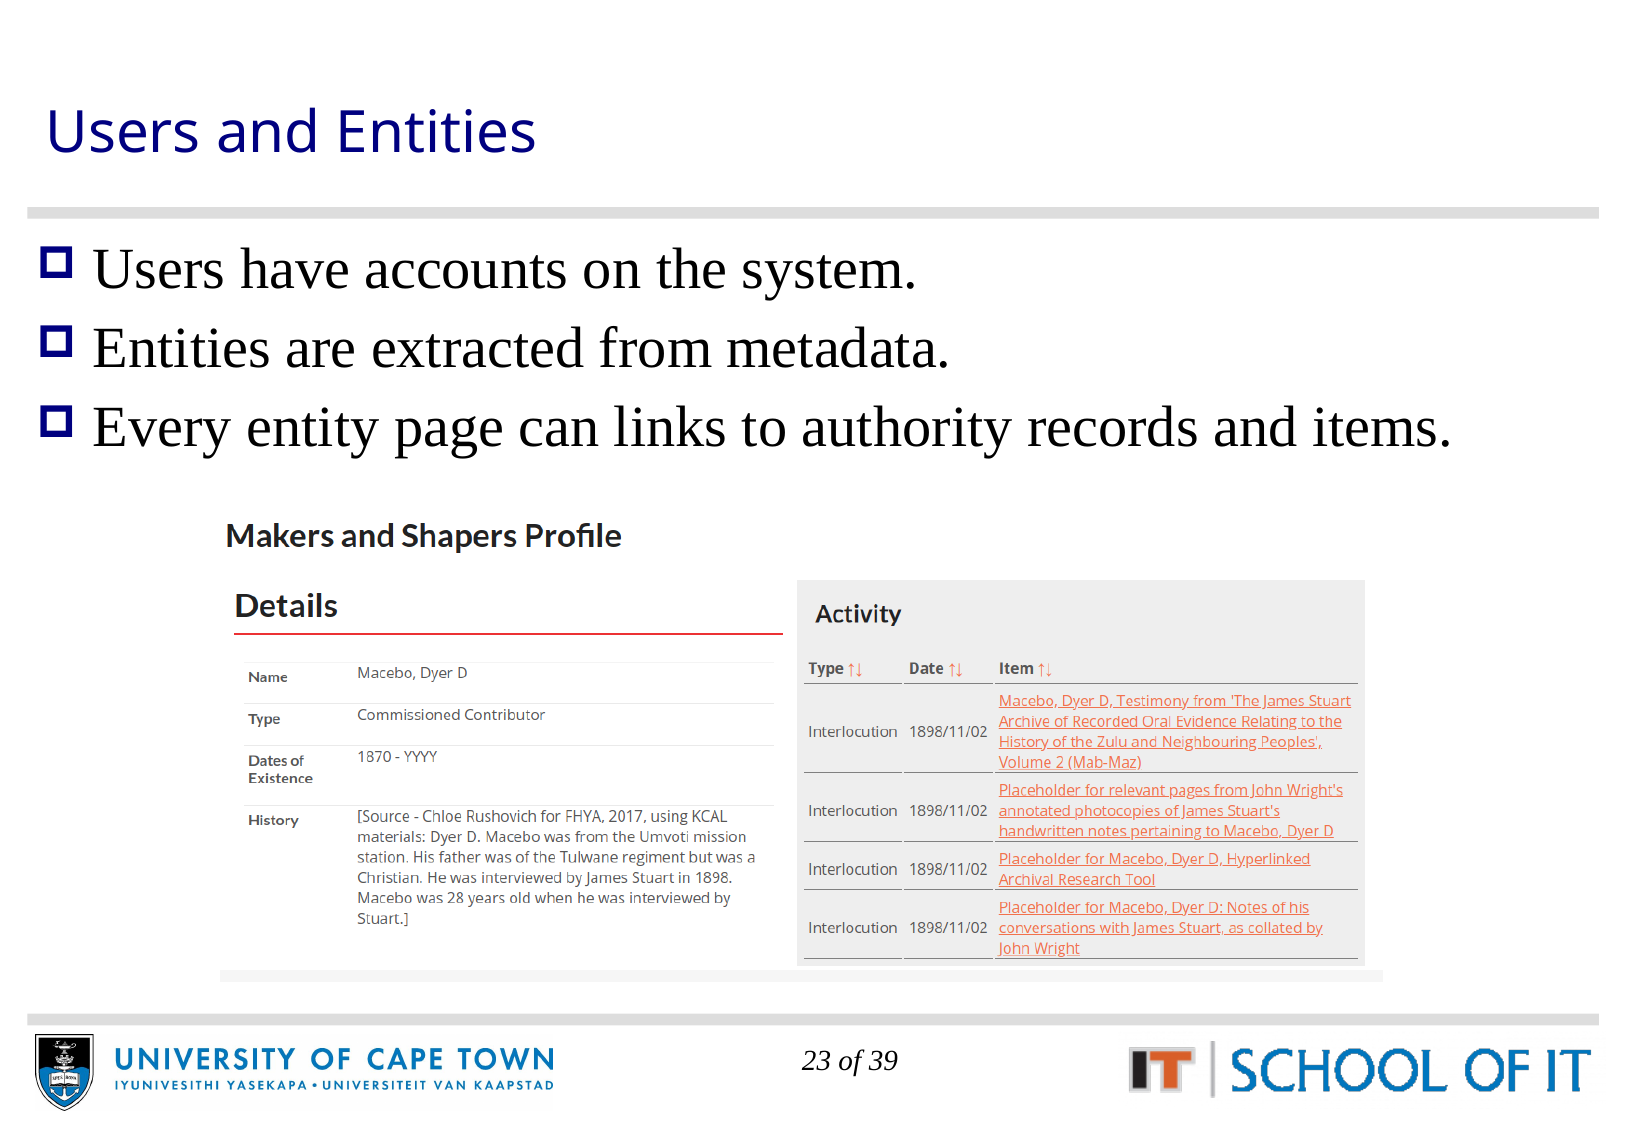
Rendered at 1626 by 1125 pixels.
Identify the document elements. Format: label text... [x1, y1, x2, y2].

picture [220, 490, 1383, 982]
title Users and Entities [45, 66, 1583, 194]
picture [35, 1034, 553, 1111]
picture [1118, 1030, 1606, 1109]
list Users have accounts on the system. Entities are extracted from metadata. Every entity page can links to authority records and items. [36, 236, 1579, 998]
